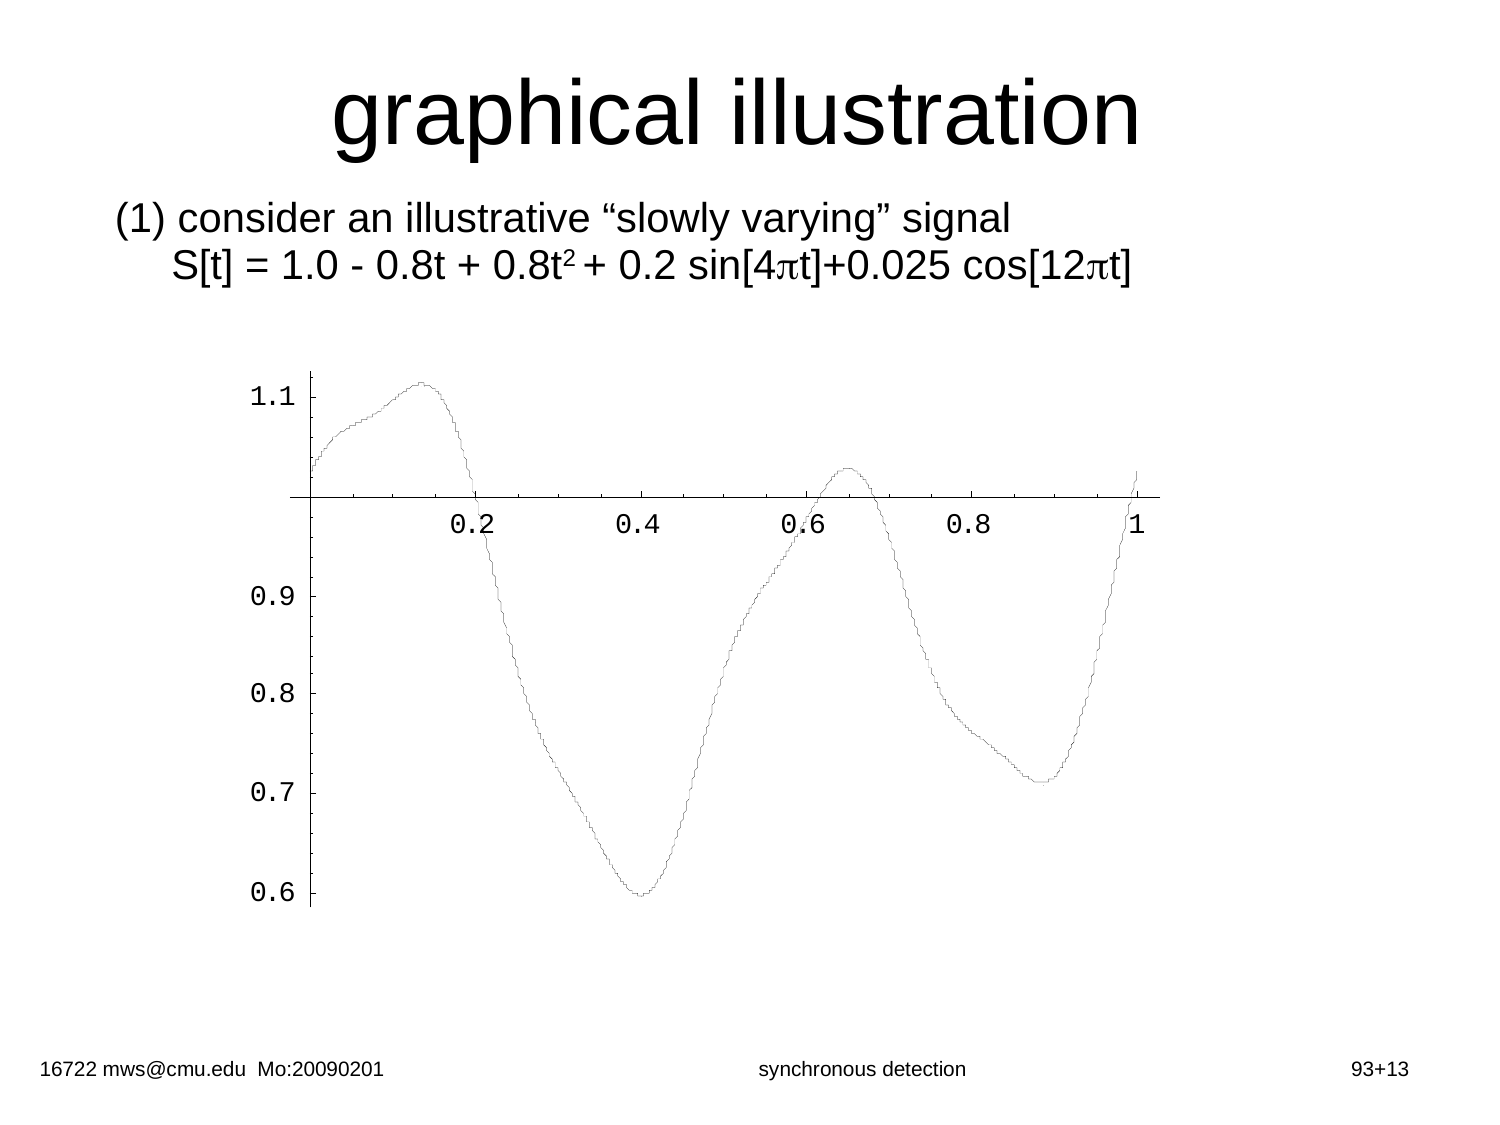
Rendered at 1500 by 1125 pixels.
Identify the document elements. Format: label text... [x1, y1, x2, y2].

picture [249, 299, 1163, 985]
list (1) consider an illustrative “slowly varying” signal S[t] = 1.0 - 0.8t + 0.8t2 + 0.2 sin[4t]+0.025 cos[12t] [99, 187, 1375, 326]
title graphical illustration [99, 53, 1375, 172]
